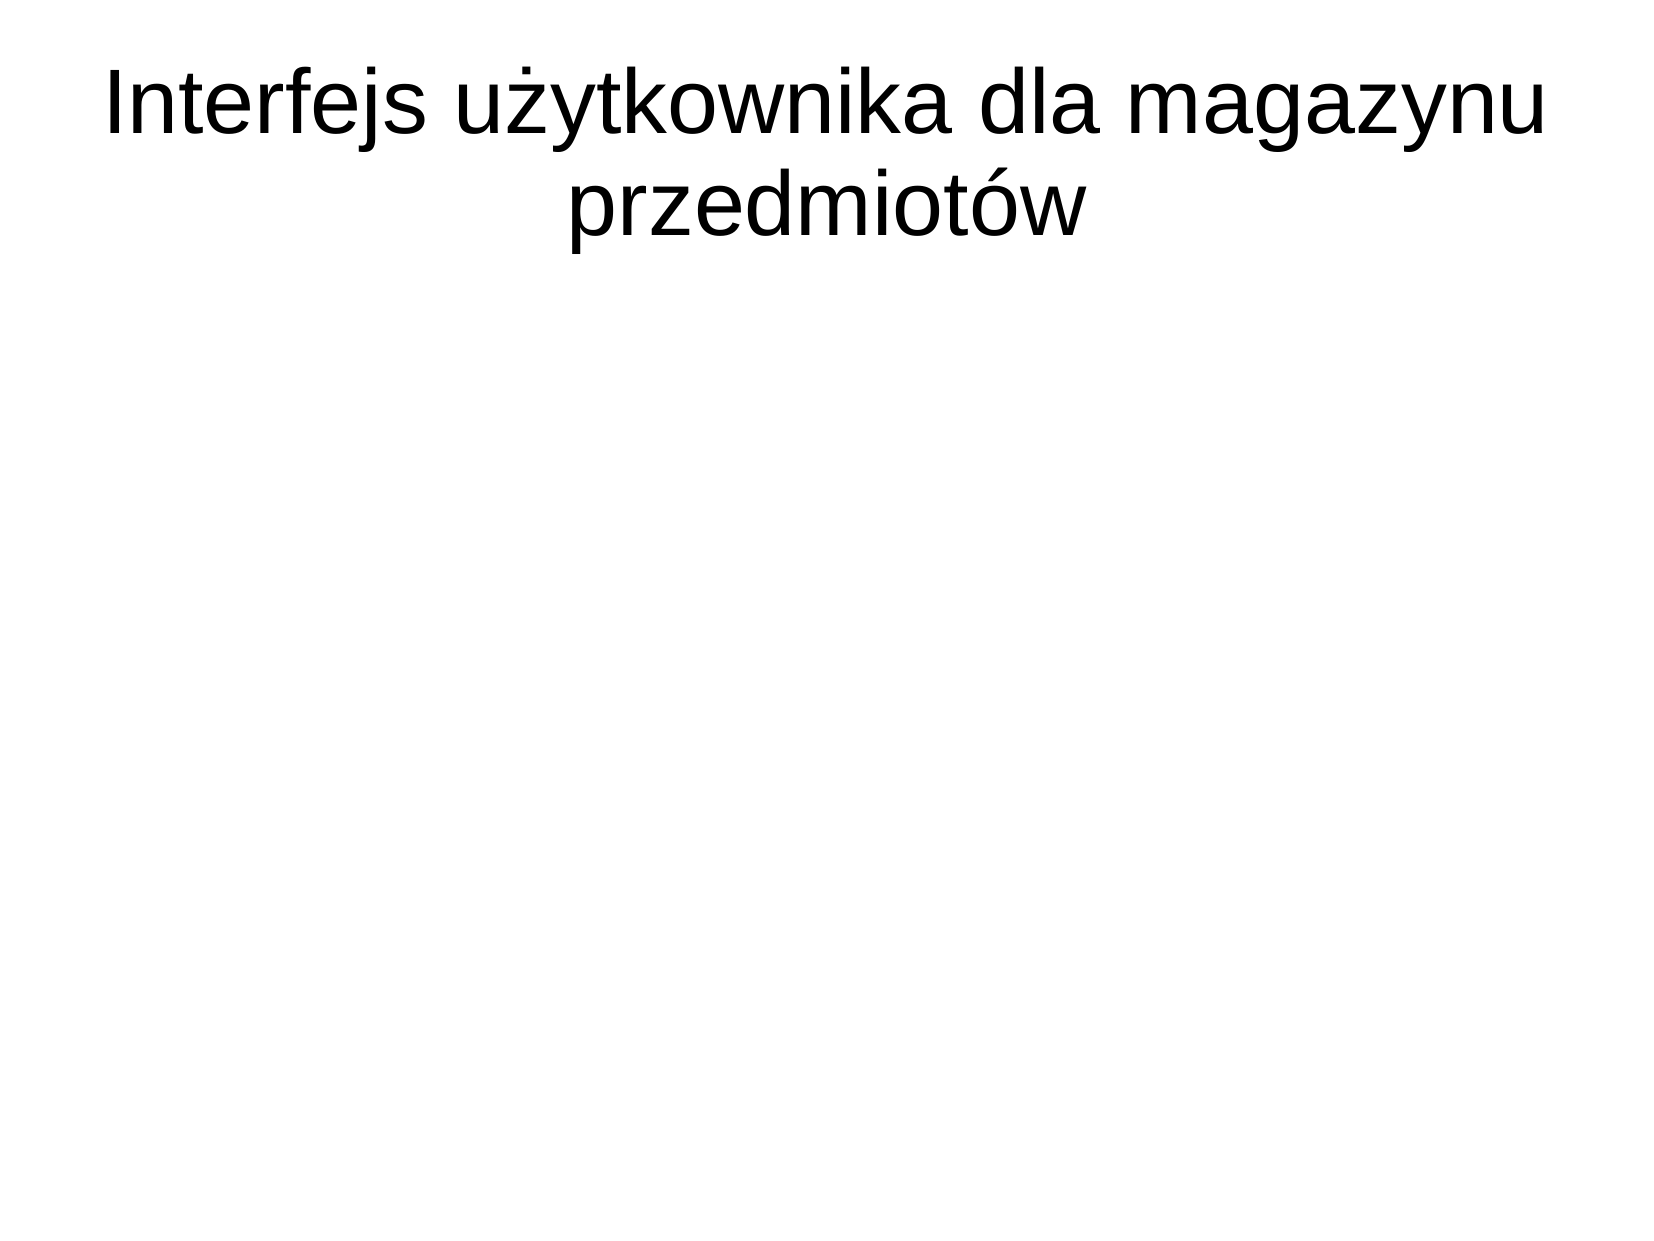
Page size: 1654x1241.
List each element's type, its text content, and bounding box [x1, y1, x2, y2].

title Interfejs użytkownika dla magazynu przedmiotów [82, 49, 1571, 257]
